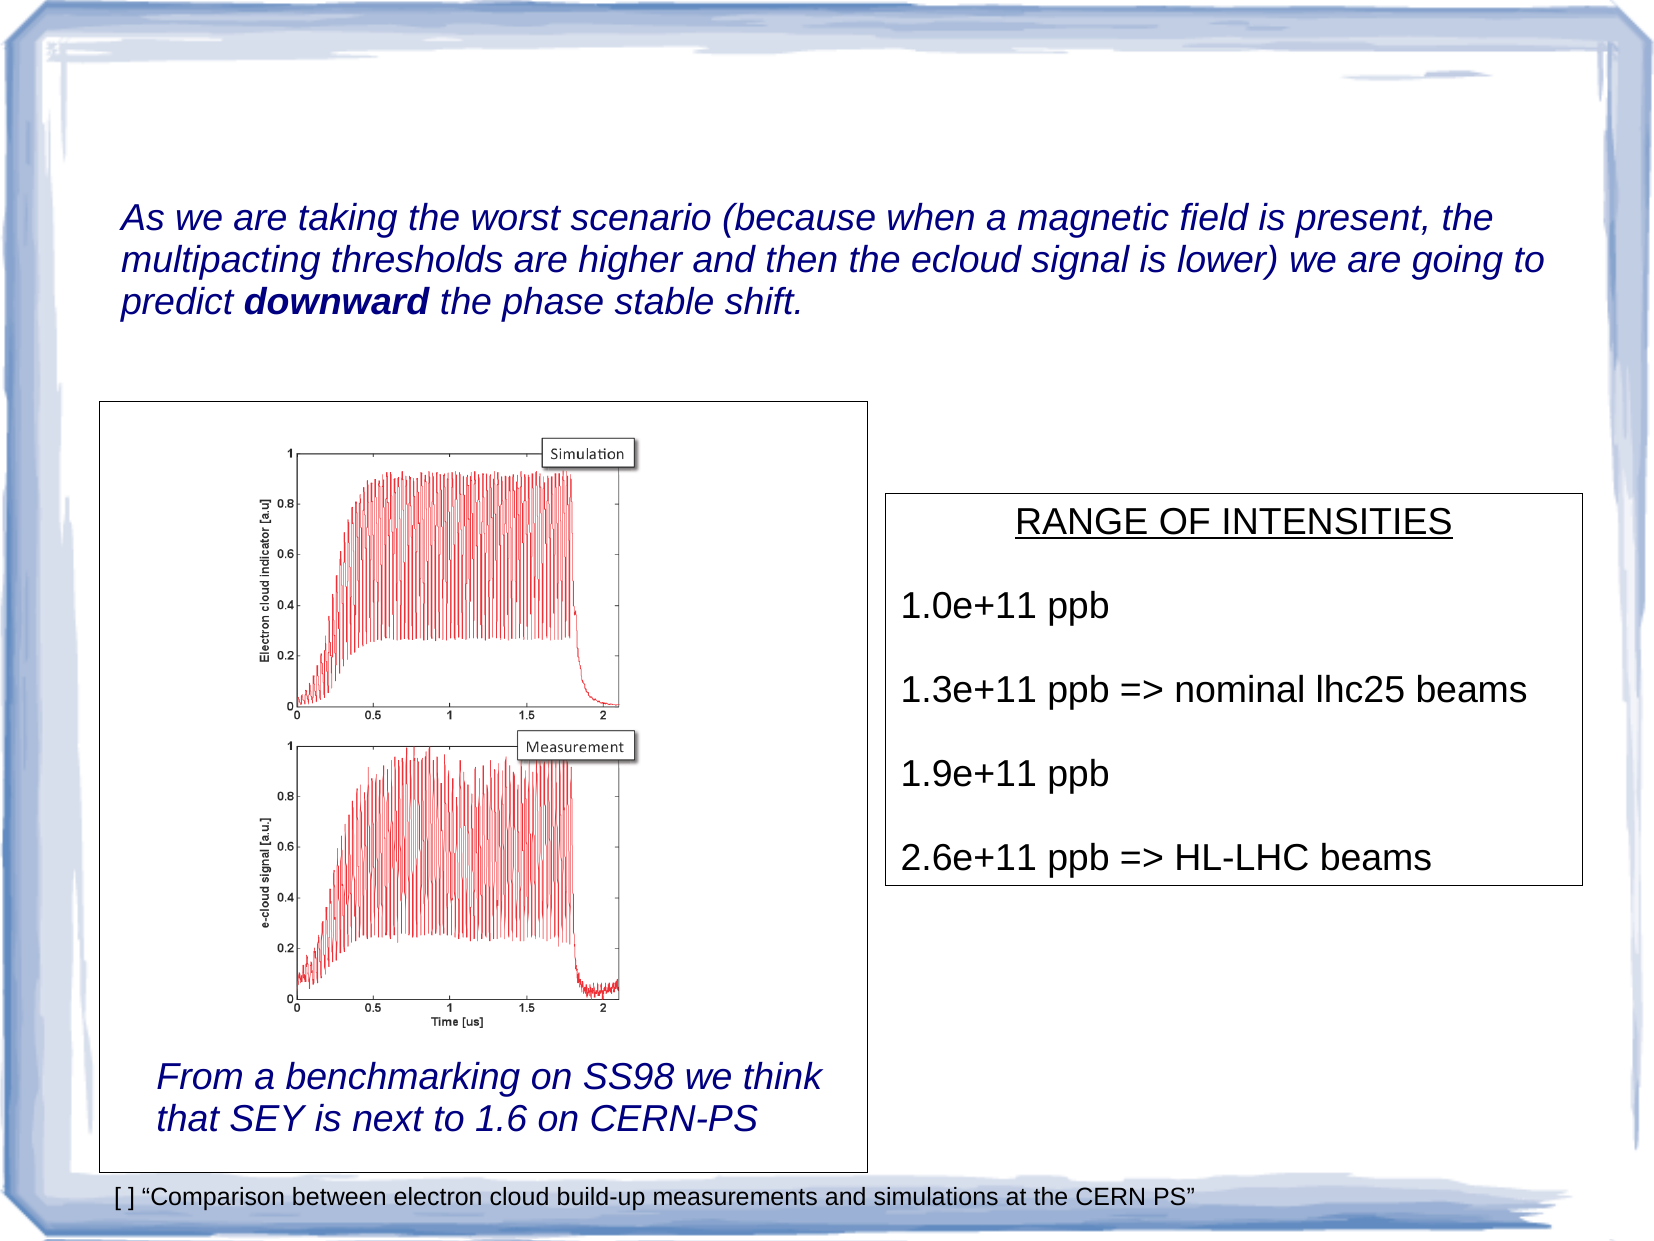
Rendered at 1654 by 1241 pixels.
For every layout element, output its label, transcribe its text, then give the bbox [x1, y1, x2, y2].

text_box [ ] “Comparison between electron cloud build-up measurements and simulations at the CERN PS” [99, 1147, 1553, 1241]
text_box As we are taking the worst scenario (because when a magnetic field is present, the multipacting thresholds are higher and then the ecloud signal is lower) we are going to predict downward the phase stable shift. [106, 188, 1583, 417]
text_box RANGE OF INTENSITIES 1.0e+11 ppb 1.3e+11 ppb => nominal lhc25 beams 1.9e+11 ppb 2.6e+11 ppb => HL-LHC beams [885, 493, 1583, 886]
picture [0, 0, 1654, 1241]
text_box [99, 401, 868, 1173]
